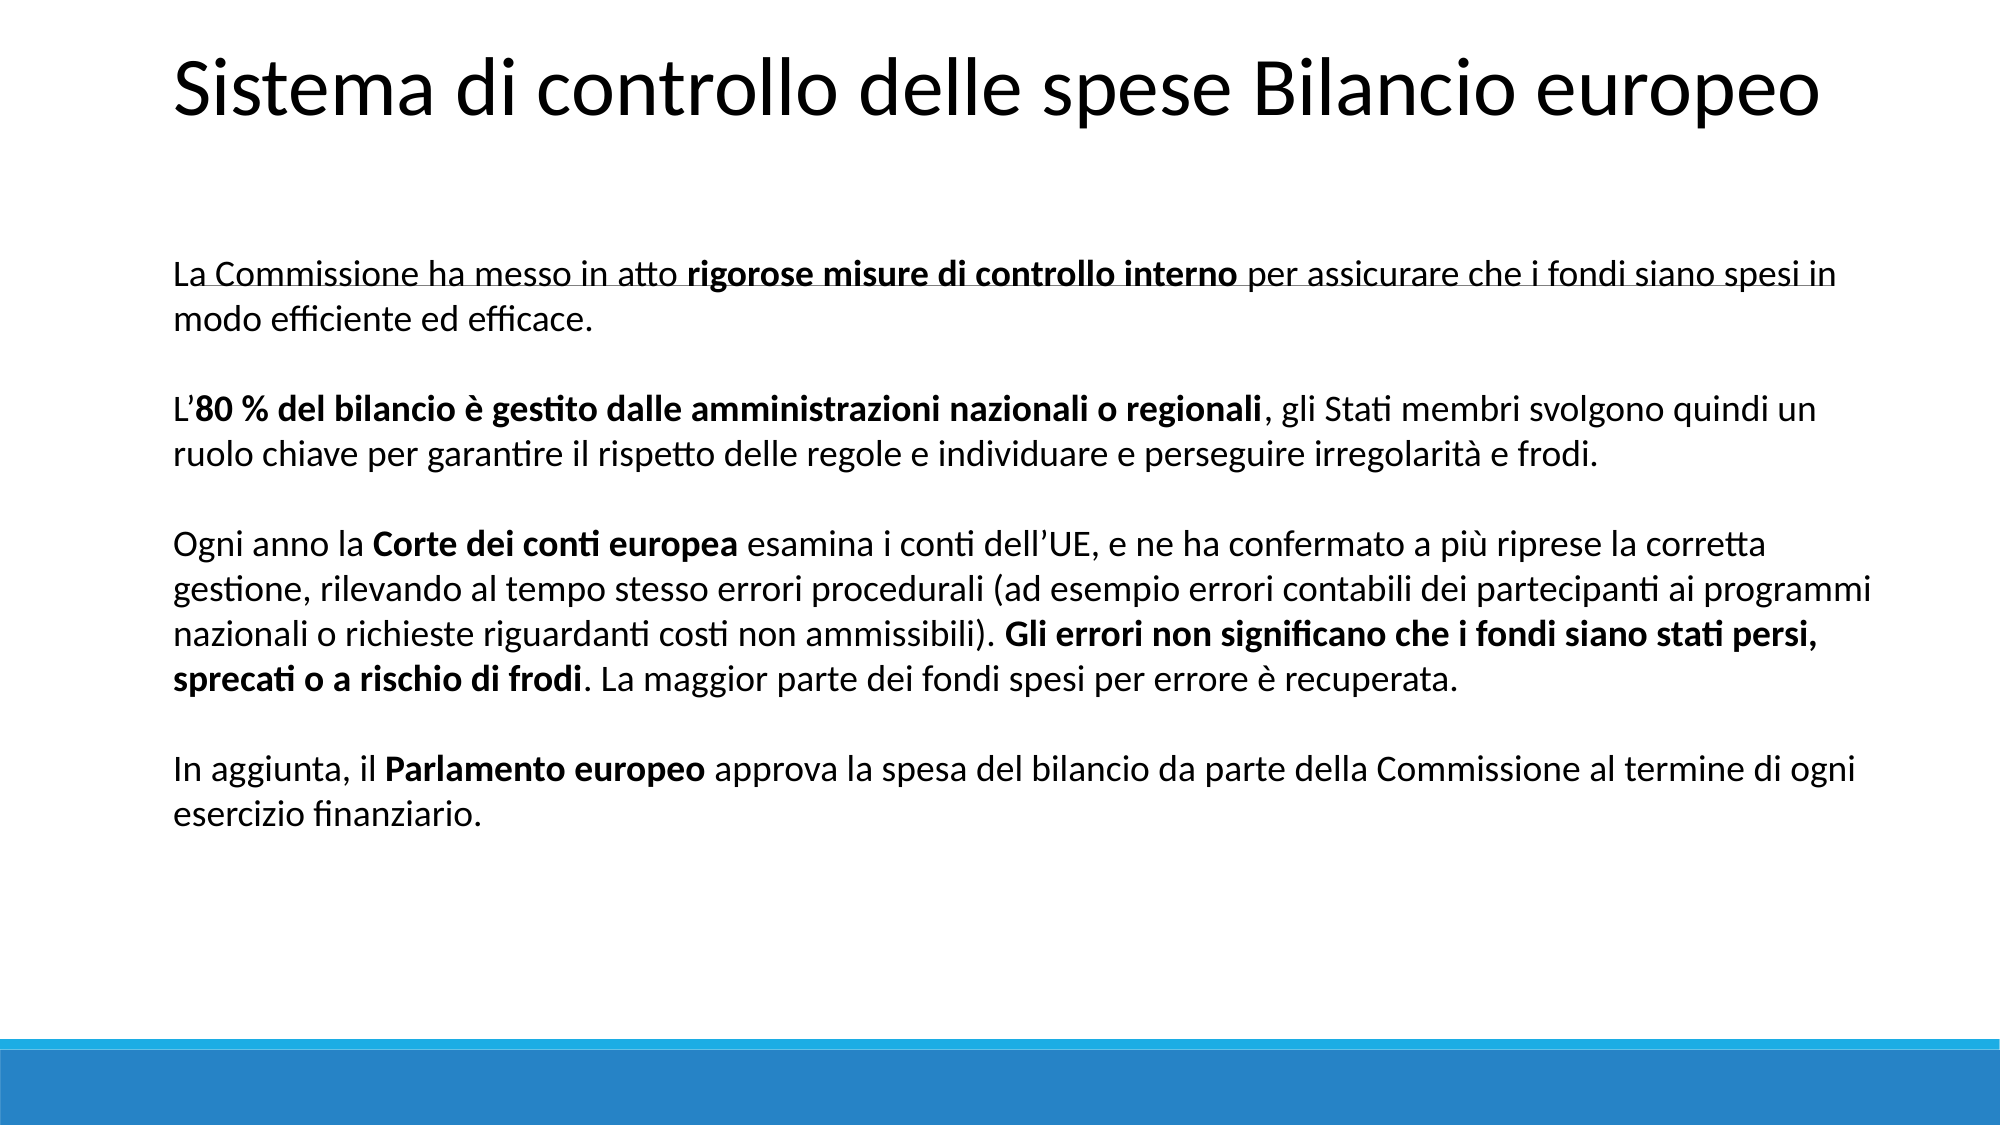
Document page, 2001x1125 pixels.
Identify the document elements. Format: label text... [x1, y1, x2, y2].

text_box La Commissione ha messo in atto rigorose misure di controllo interno per assicurare che i fondi siano spesi in modo efficiente ed efficace. L’80 % del bilancio è gestito dalle amministrazioni nazionali o regionali, gli Stati membri svolgono quindi un ruolo chiave per garantire il rispetto delle regole e individuare e perseguire irregolarità e frodi. Ogni anno la Corte dei conti europea esamina i conti dell’UE, e ne ha confermato a più riprese la corretta gestione, rilevando al tempo stesso errori procedurali (ad esempio errori contabili dei partecipanti ai programmi nazionali o richieste riguardanti costi non ammissibili). Gli errori non significano che i fondi siano stati persi, sprecati o a rischio di frodi. La maggior parte dei fondi spesi per errore è recuperata. In aggiunta, il Parlamento europeo approva la spesa del bilancio da parte della Commissione al termine di ogni esercizio finanziario. [158, 241, 1917, 842]
text_box Sistema di controllo delle spese Bilancio europeo [158, 24, 1934, 140]
